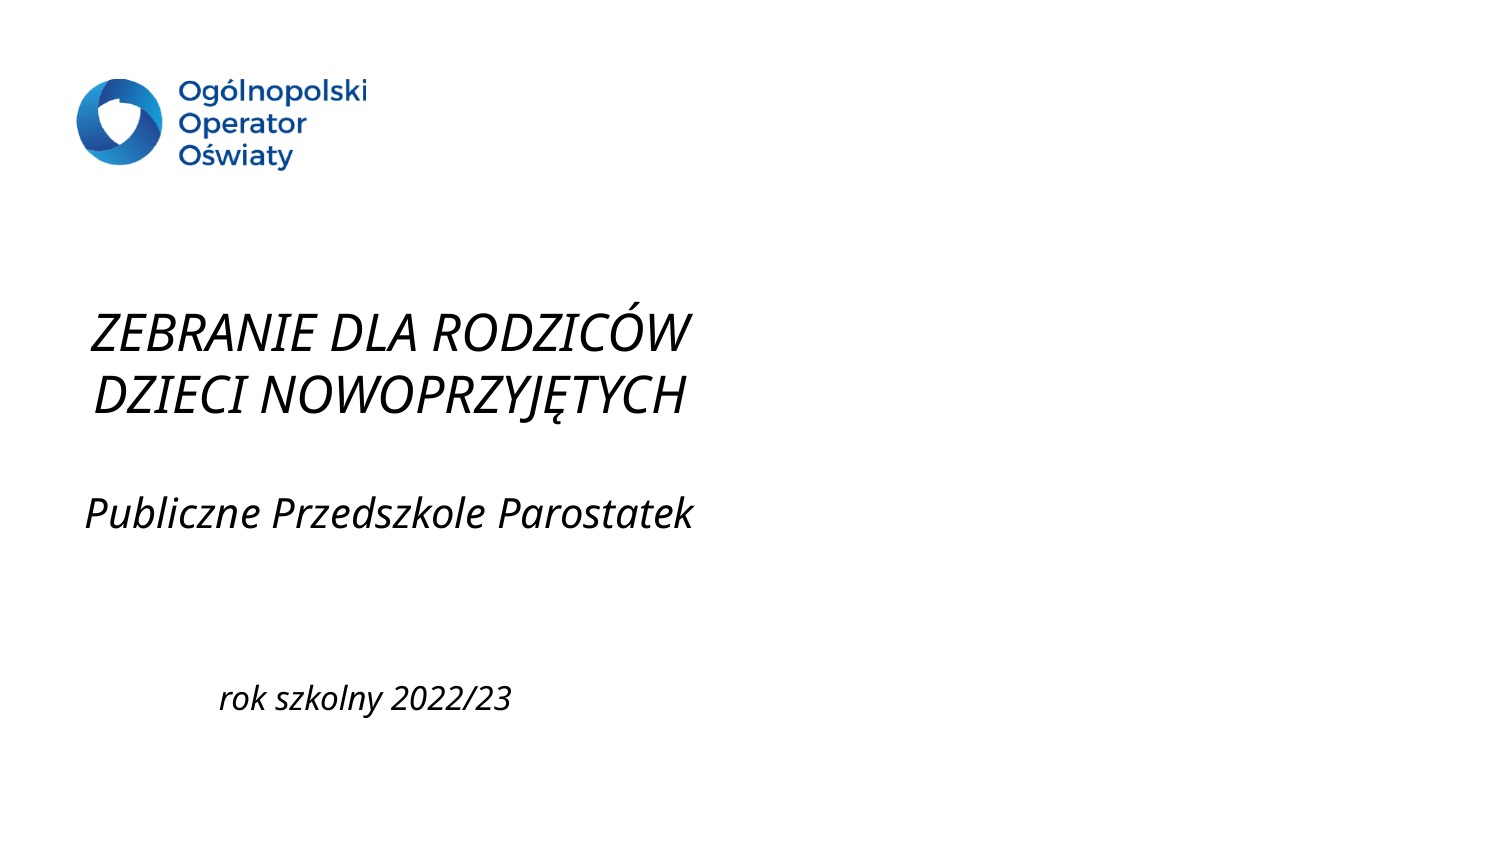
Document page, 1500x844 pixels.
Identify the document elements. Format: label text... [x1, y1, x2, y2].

text_box rok szkolny 2022/23 [76, 669, 655, 725]
picture [76, 79, 366, 171]
text_box ZEBRANIE DLA RODZICÓW DZIECI NOWOPRZYJĘTYCH Publiczne Przedszkole Parostatek [29, 291, 751, 545]
